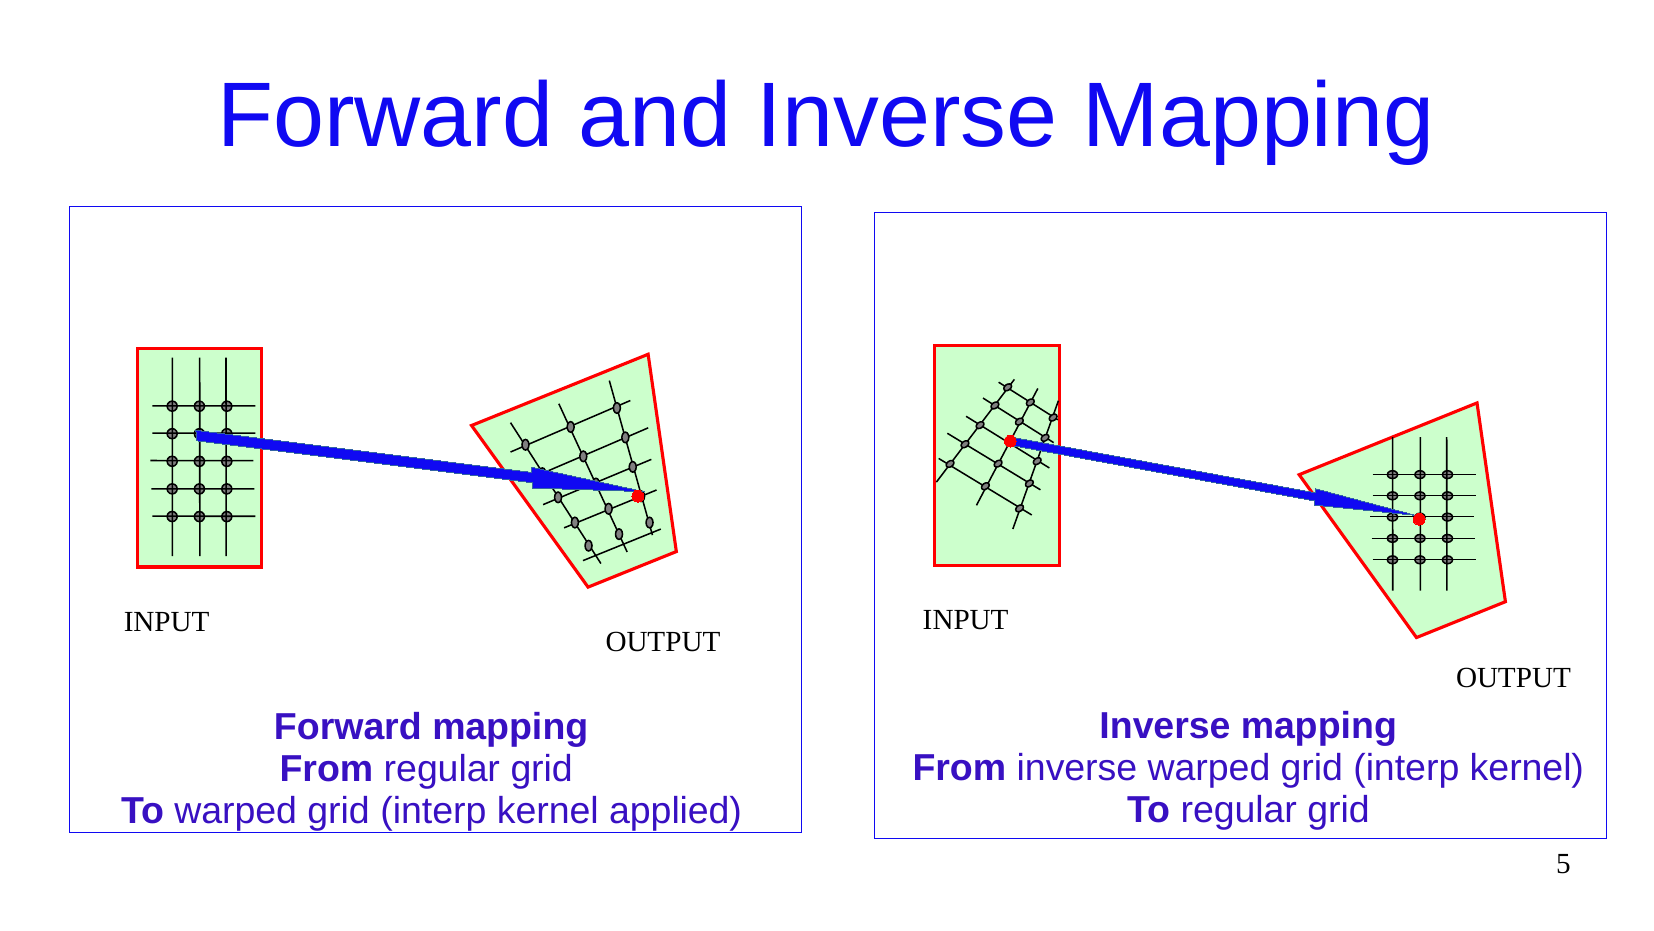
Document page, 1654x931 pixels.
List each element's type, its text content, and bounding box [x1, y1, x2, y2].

text_box [874, 212, 1607, 839]
text_box OUTPUT [1440, 637, 1595, 696]
text_box OUTPUT [590, 602, 748, 669]
text_box Forward mapping From regular grid To warped grid (interp kernel applied) [106, 697, 804, 881]
text_box [69, 206, 802, 833]
text_box Inverse mapping From inverse warped grid (interp kernel) To regular grid [897, 696, 1607, 880]
text_box INPUT [907, 579, 1024, 652]
title Forward and Inverse Mapping [82, 37, 1571, 193]
text_box INPUT [108, 582, 225, 653]
